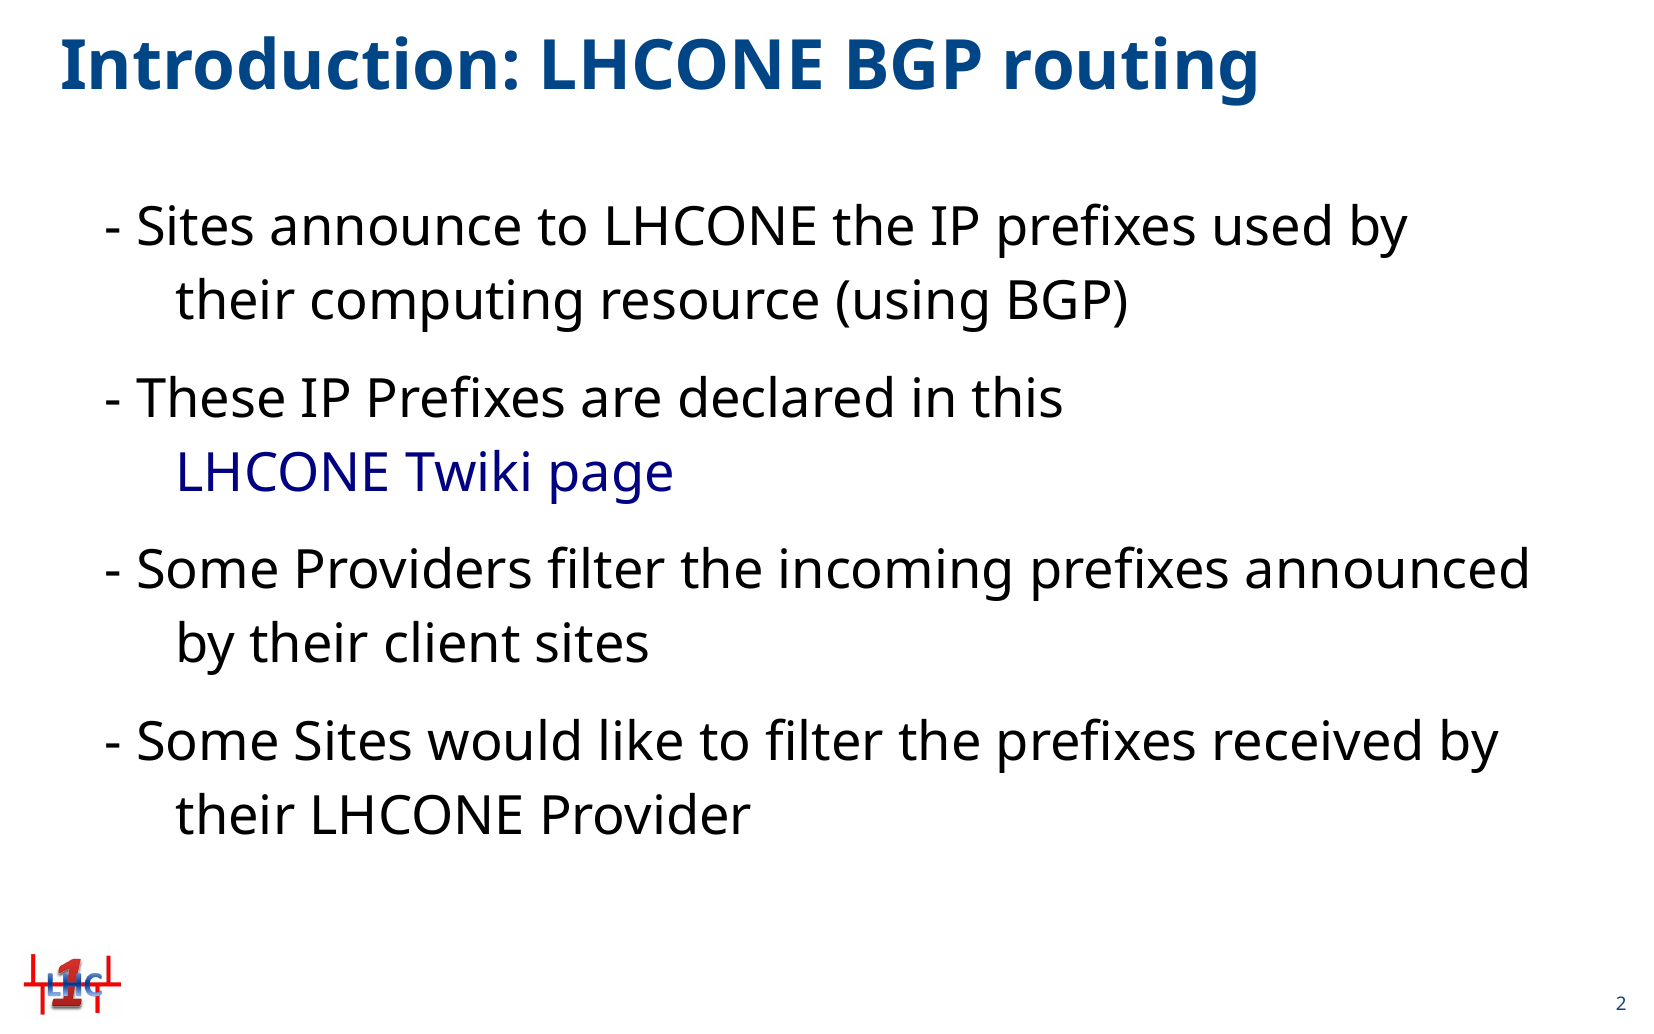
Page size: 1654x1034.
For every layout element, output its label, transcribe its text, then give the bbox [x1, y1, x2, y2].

title Introduction: LHCONE BGP routing [60, 0, 1528, 138]
text_box - Sites announce to LHCONE the IP prefixes used by their computing resource (using BGP) - These IP Prefixes are declared in this LHCONE Twiki page - Some Providers filter the incoming prefixes announced by their client sites - Some Sites would like to filter the prefixes received by their LHCONE Provider [90, 180, 1549, 1034]
picture [16, 949, 90, 1032]
